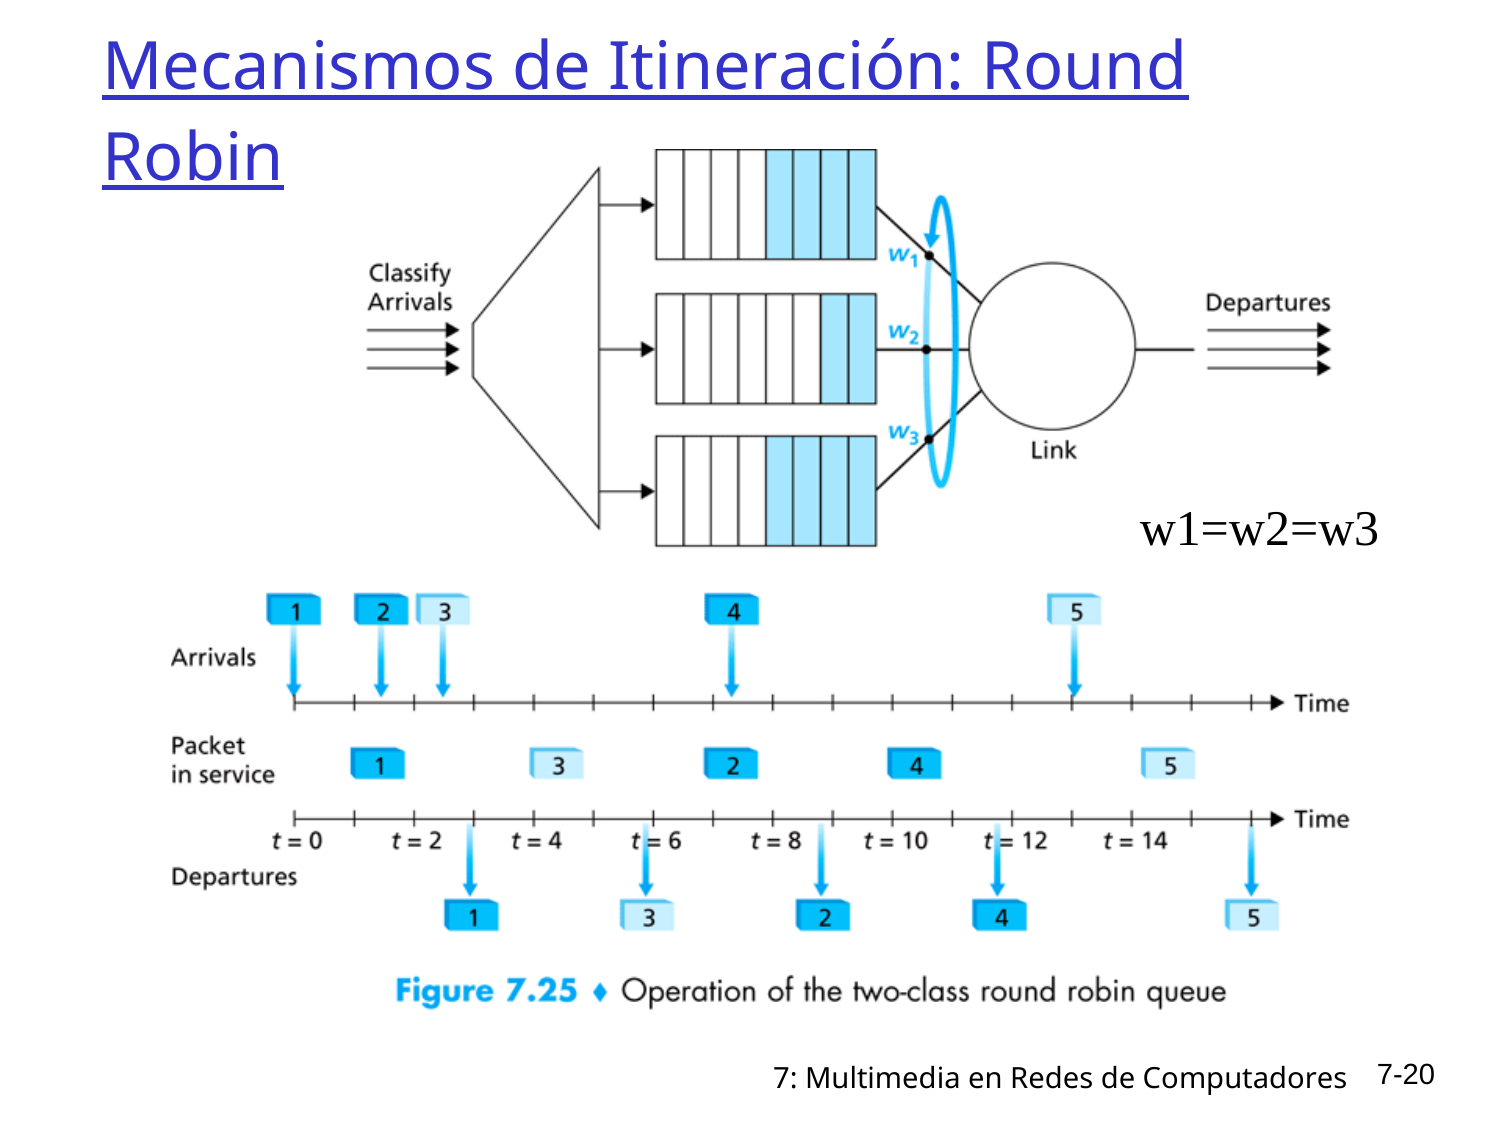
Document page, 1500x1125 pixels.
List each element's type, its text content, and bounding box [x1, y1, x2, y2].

text_box w1=w2=w3 [1125, 487, 1426, 563]
title Mecanismos de Itineración: Round Robin [87, 23, 1363, 195]
picture [171, 149, 1351, 1013]
